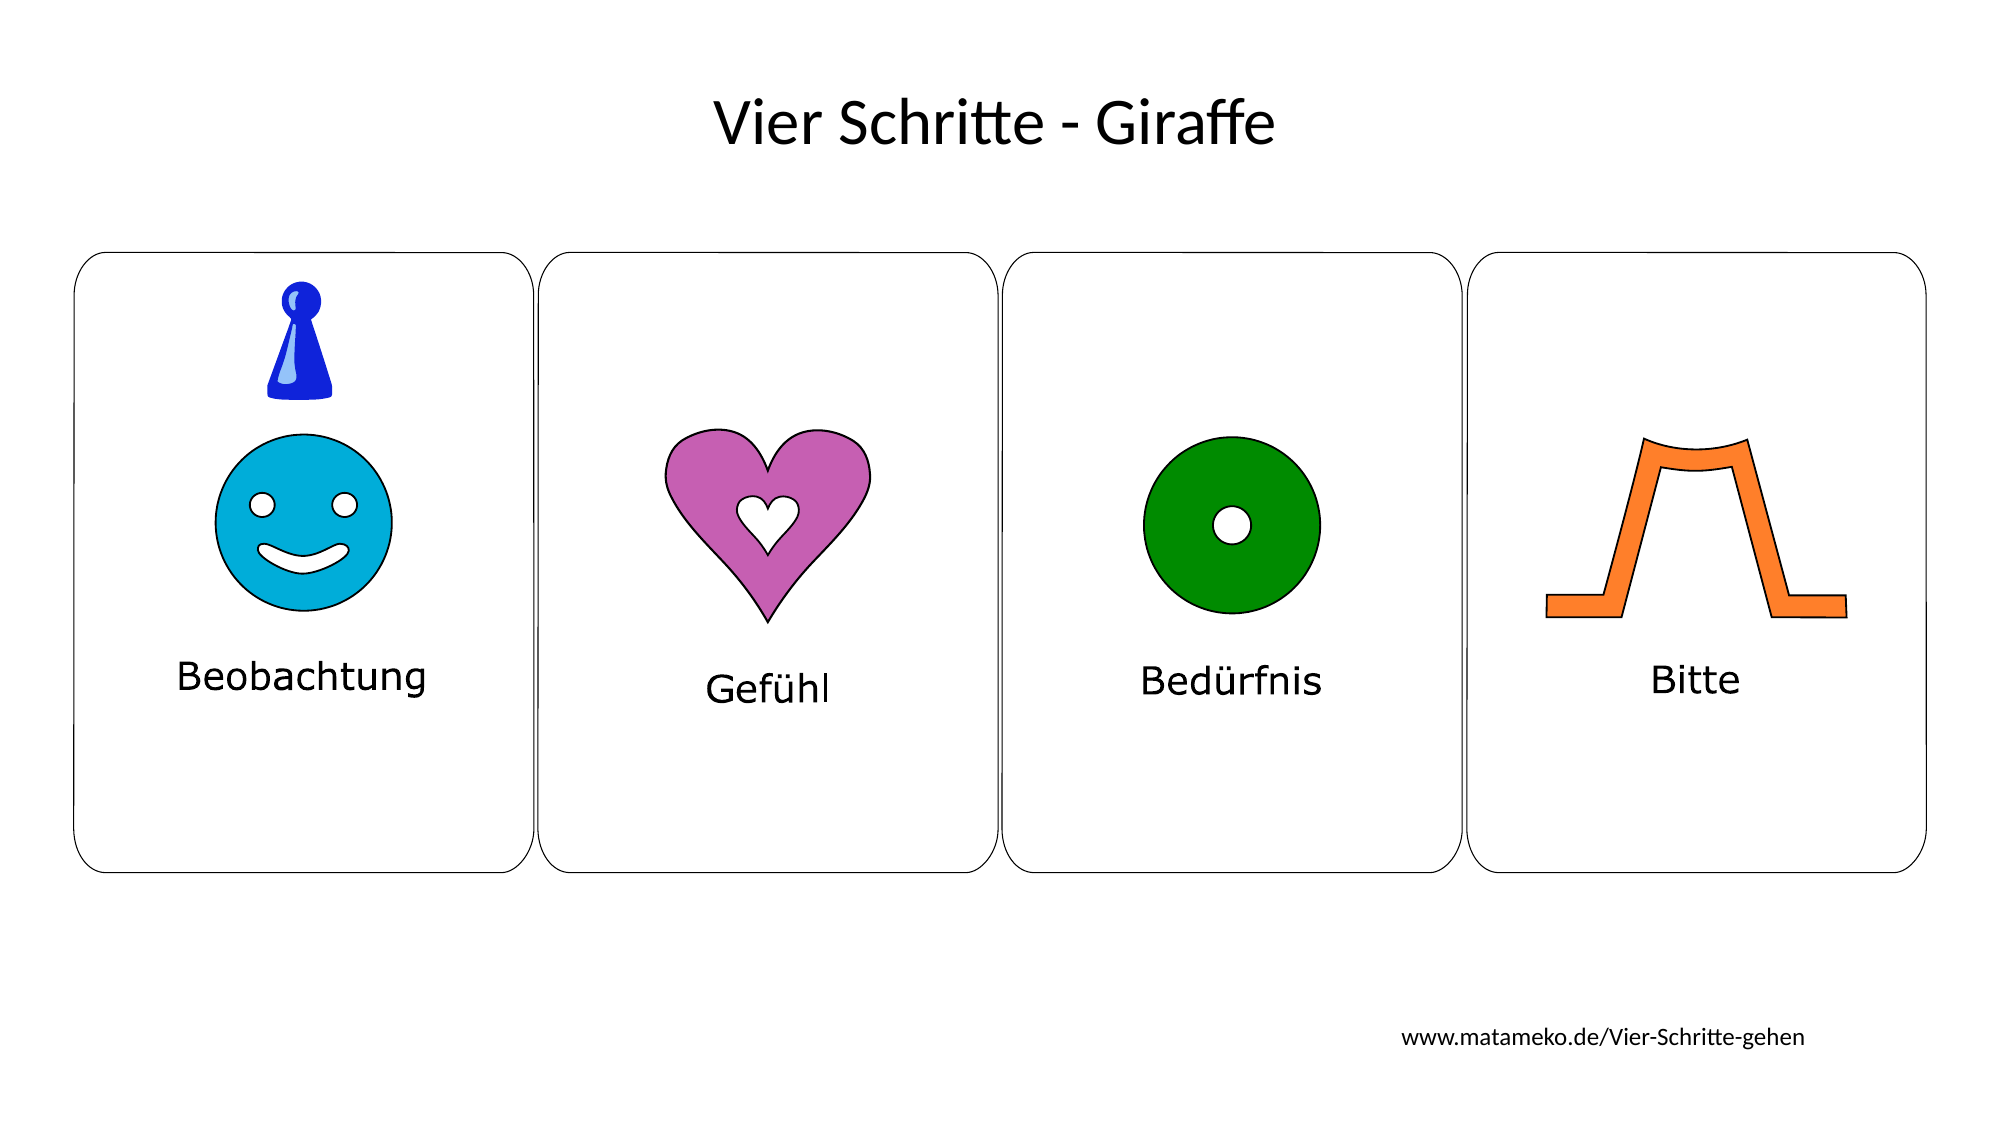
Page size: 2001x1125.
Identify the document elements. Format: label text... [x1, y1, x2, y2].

text_box [1143, 666, 1165, 695]
text_box [215, 434, 392, 611]
text_box [358, 668, 376, 691]
text_box [1255, 664, 1269, 695]
text_box [774, 681, 793, 704]
text_box [227, 668, 247, 691]
text_box [382, 668, 401, 690]
text_box [251, 660, 271, 691]
text_box [1216, 673, 1234, 696]
text_box [1304, 672, 1321, 696]
text_box [1143, 437, 1321, 614]
text_box [1546, 438, 1847, 618]
text_box [1719, 671, 1739, 694]
text_box [1680, 672, 1684, 694]
text_box [297, 668, 315, 691]
text_box [1190, 665, 1210, 696]
text_box [1270, 672, 1288, 695]
text_box [273, 668, 293, 691]
text_box [736, 681, 757, 704]
text_box [665, 429, 871, 623]
text_box [1703, 666, 1717, 694]
text_box [267, 281, 333, 400]
text_box [1240, 673, 1254, 695]
text_box [1294, 673, 1299, 695]
text_box www.matameko.de/Vier-Schritte-gehen [1386, 1013, 1821, 1058]
text_box [204, 668, 224, 691]
text_box [340, 662, 355, 691]
text_box [799, 672, 818, 703]
text_box [1653, 665, 1676, 694]
text_box [1168, 672, 1187, 696]
text_box [179, 661, 201, 690]
text_box [405, 668, 425, 698]
text_box [1688, 666, 1702, 694]
text_box Vier Schritte - Giraffe [699, 70, 1301, 167]
text_box [707, 674, 733, 704]
text_box [318, 660, 337, 690]
text_box [759, 672, 773, 703]
